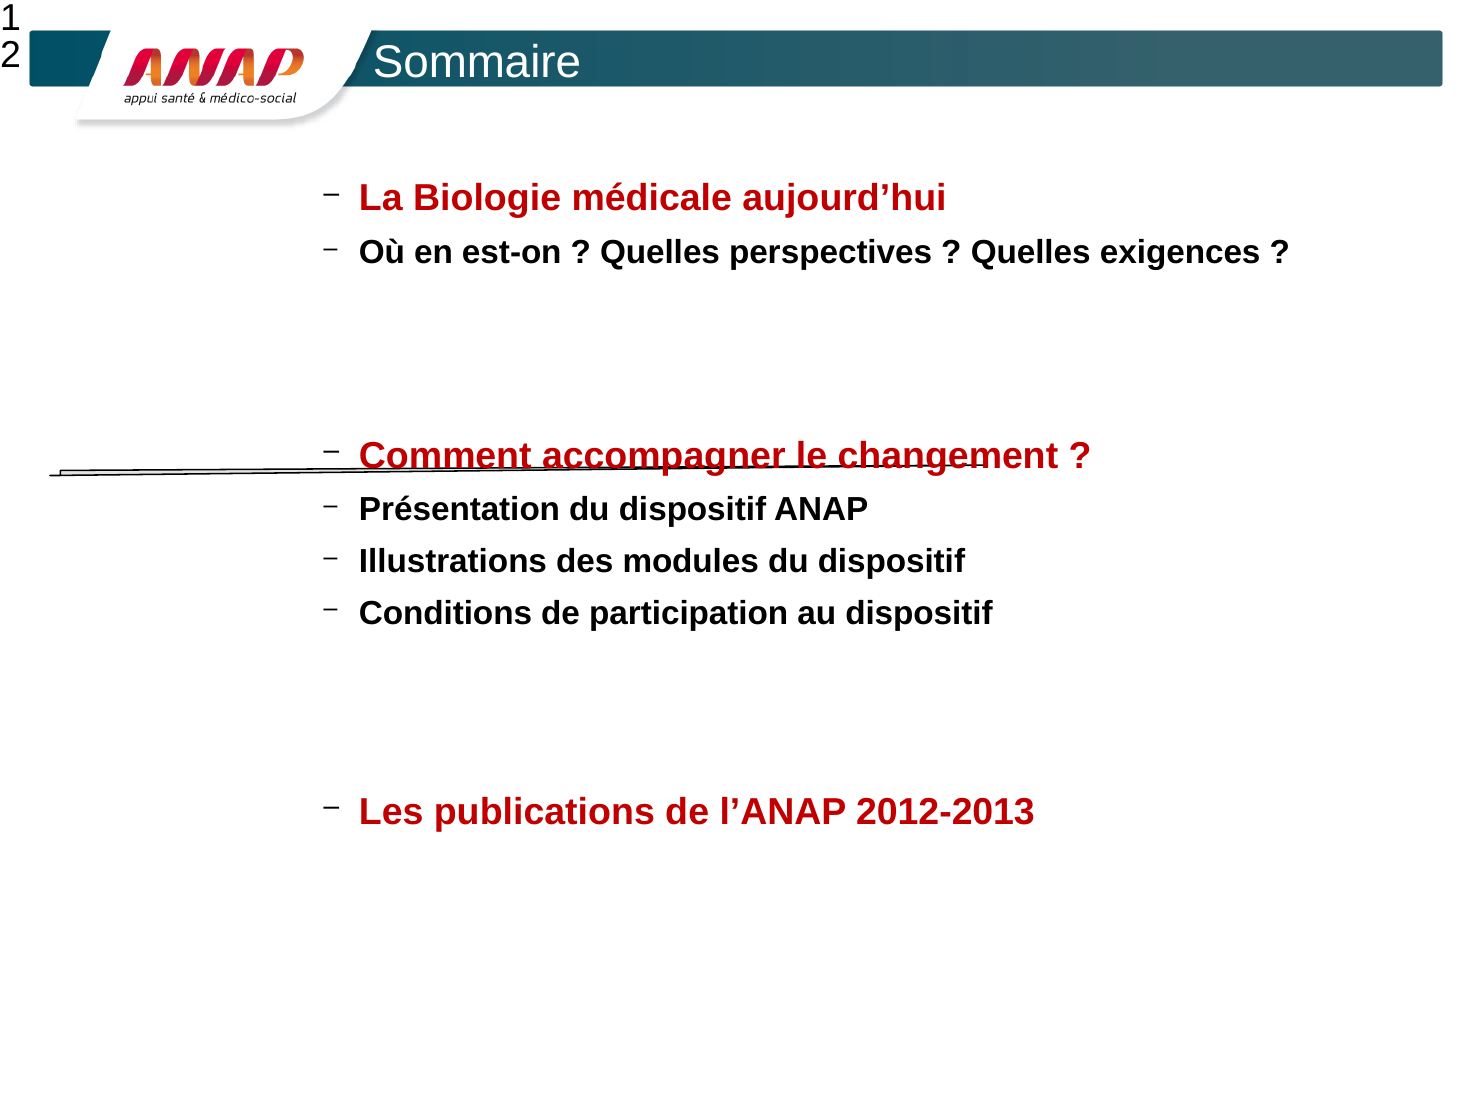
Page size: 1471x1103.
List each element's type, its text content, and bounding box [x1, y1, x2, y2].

title Sommaire [372, 31, 1442, 216]
picture [0, 0, 1471, 155]
text_box [49, 470, 75, 476]
list La Biologie médicale aujourd’hui Où en est-on ? Quelles perspectives ? Quelles exigences ? Comment accompagner le changement ? Présentation du dispositif ANAP Illustrations des modules du dispositif Conditions de participation au dispositif Les publications de l’ANAP 2012-2013 [75, 173, 1434, 965]
